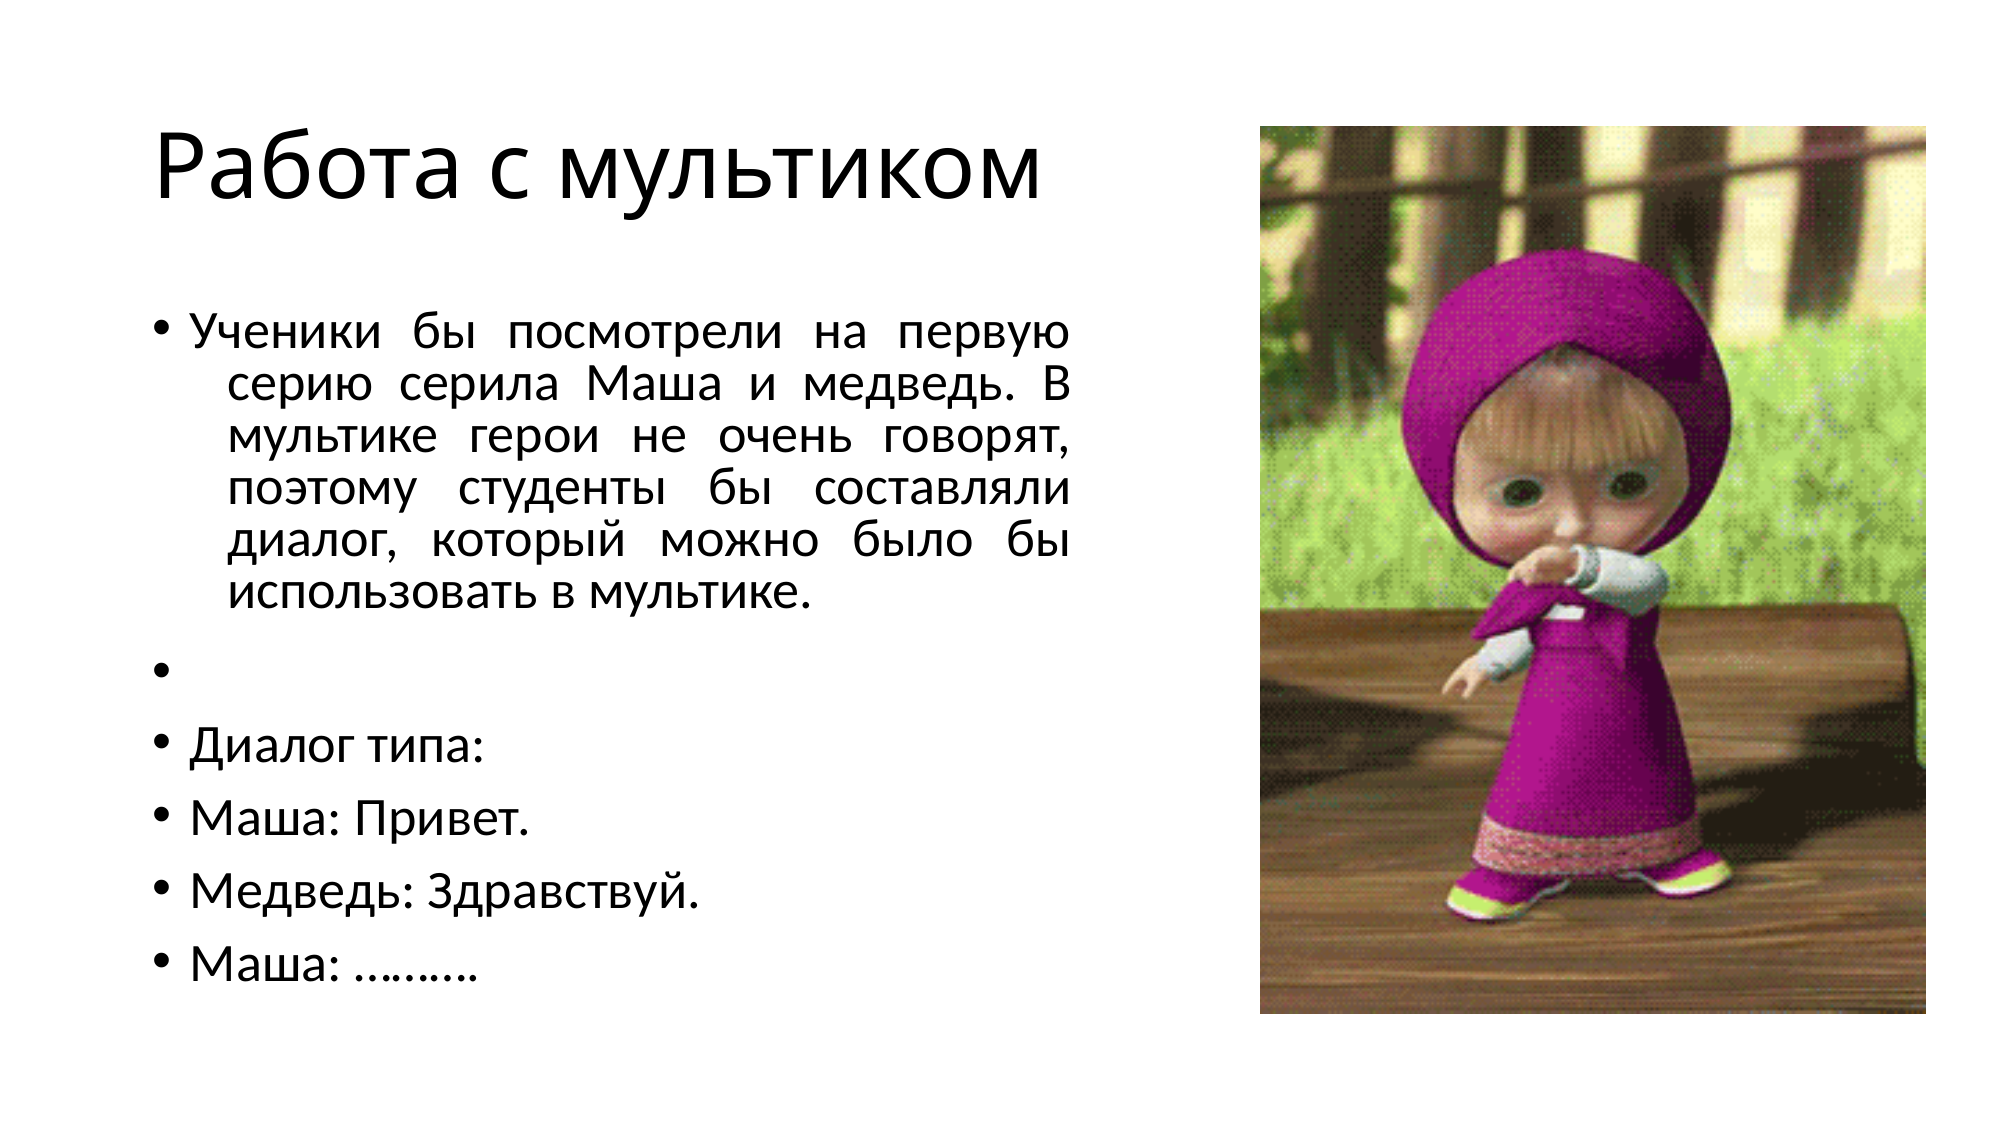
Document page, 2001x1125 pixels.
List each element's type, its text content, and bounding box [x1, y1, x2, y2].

picture [1260, 126, 1926, 1014]
title Работа с мультиком [137, 59, 1863, 278]
list Ученики бы посмотрели на первую серию серила Маша и медведь. В мультике герои не очень говорят, поэтому студенты бы составляли диалог, который можно было бы использовать в мультике. Диалог типа: Маша: Привет. Медведь: Здравствуй. Маша: ………. [137, 299, 1088, 1014]
